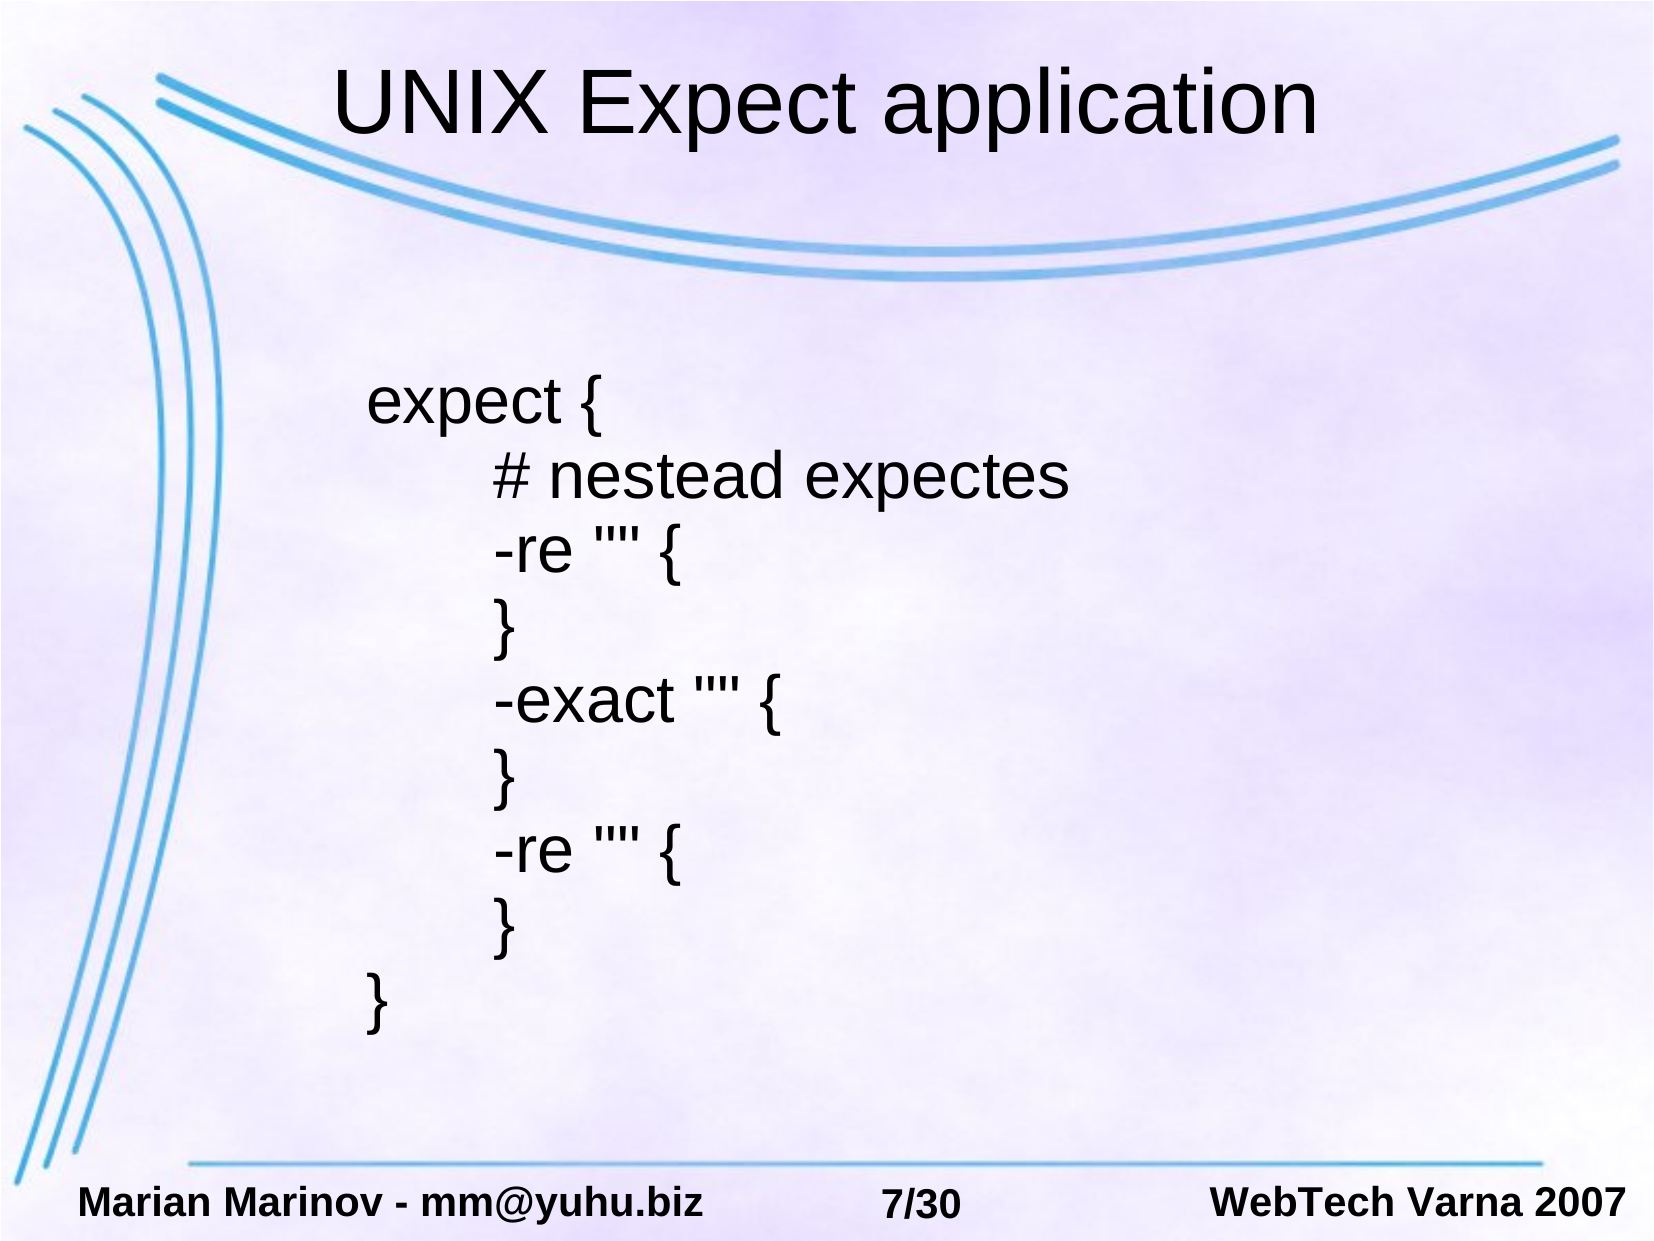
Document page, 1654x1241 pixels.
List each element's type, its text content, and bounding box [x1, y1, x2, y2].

picture [1, 1, 1654, 1241]
text_box WebTech Varna 2007 [1194, 1171, 1643, 1233]
text_box 7/30 [866, 1172, 977, 1235]
title UNIX Expect application [82, 49, 1571, 257]
text_box Marian Marinov - mm@yuhu.biz [62, 1171, 720, 1233]
subtitle expect { # nestead expectes -re "" { } -exact "" { } -re "" { } } [82, 290, 1571, 1109]
